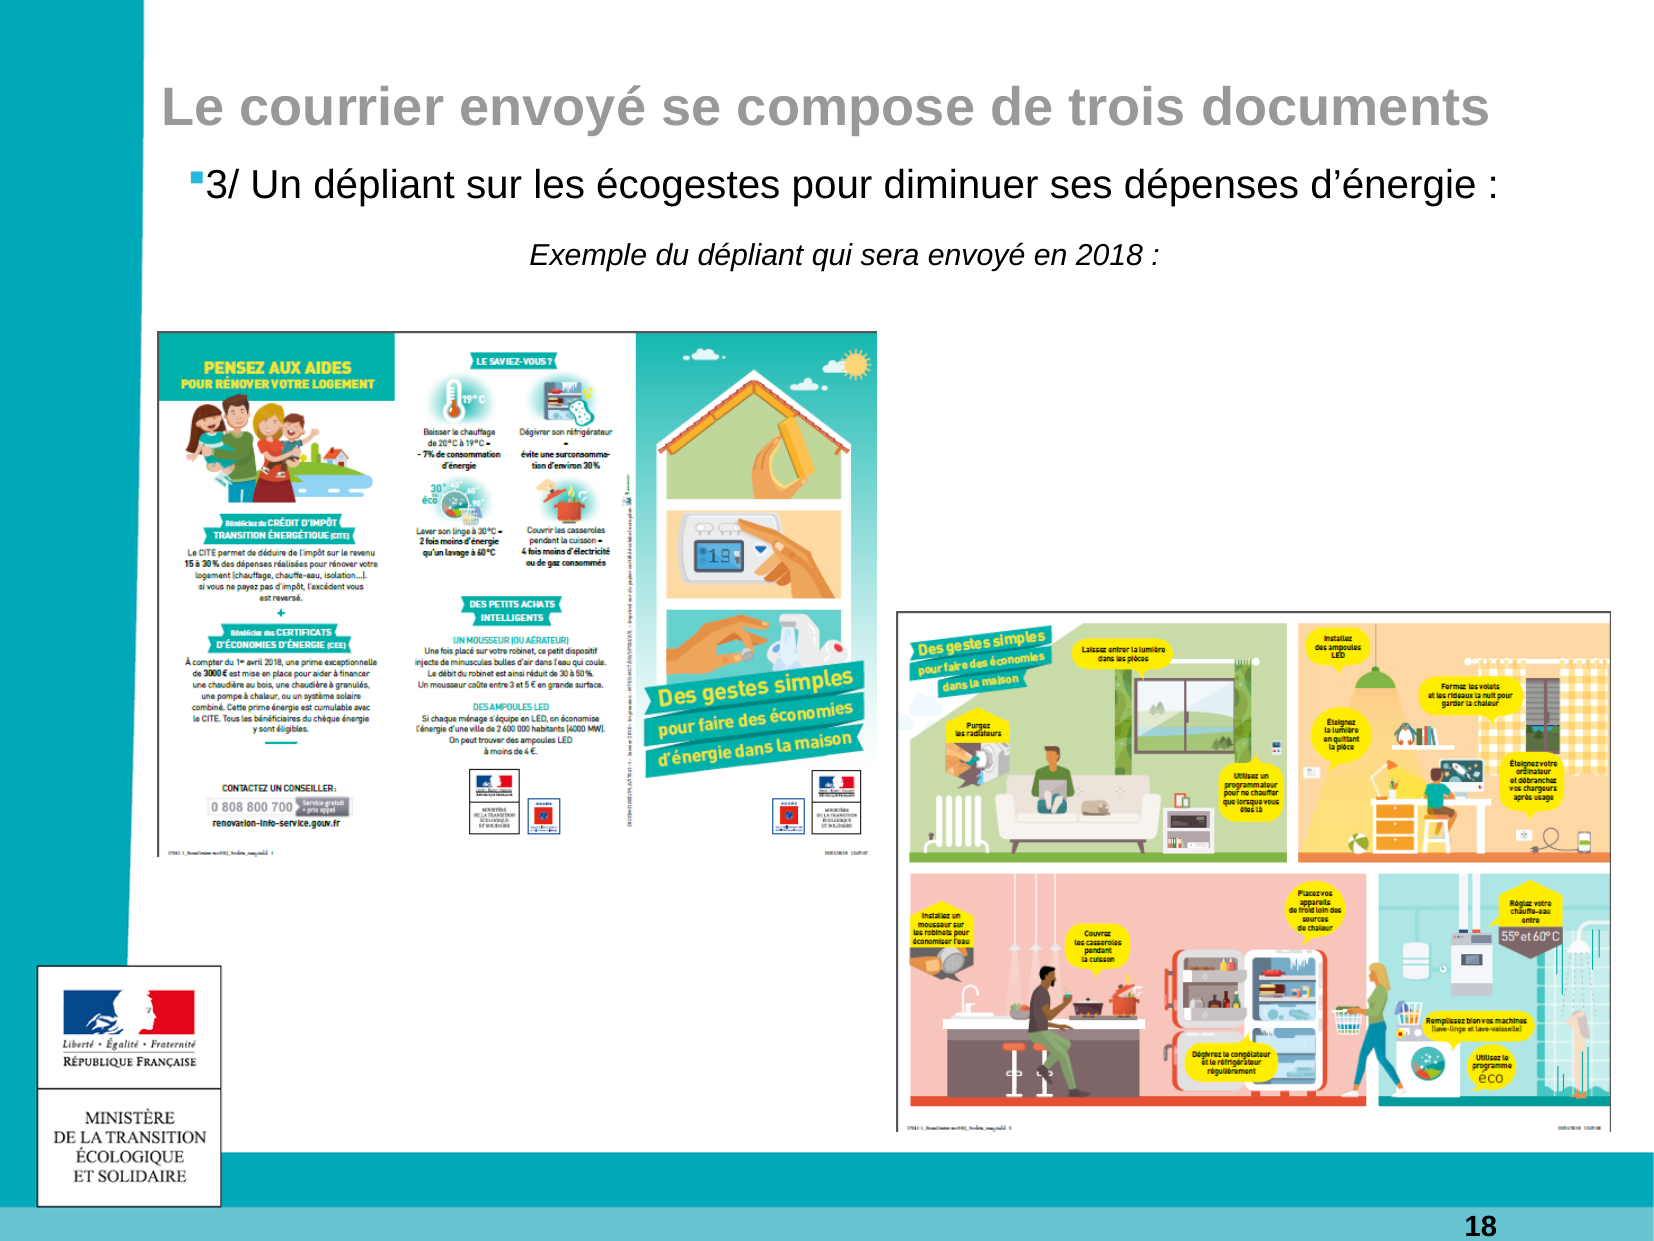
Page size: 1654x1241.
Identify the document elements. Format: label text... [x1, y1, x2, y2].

picture [157, 331, 877, 857]
title Le courrier envoyé se compose de trois documents [82, 0, 1571, 208]
list 3/ Un dépliant sur les écogestes pour diminuer ses dépenses d’énergie : Exemple du dépliant qui sera envoyé en 2018 : [187, 158, 1537, 316]
picture [896, 611, 1611, 1132]
text_box [1464, 1207, 1629, 1241]
